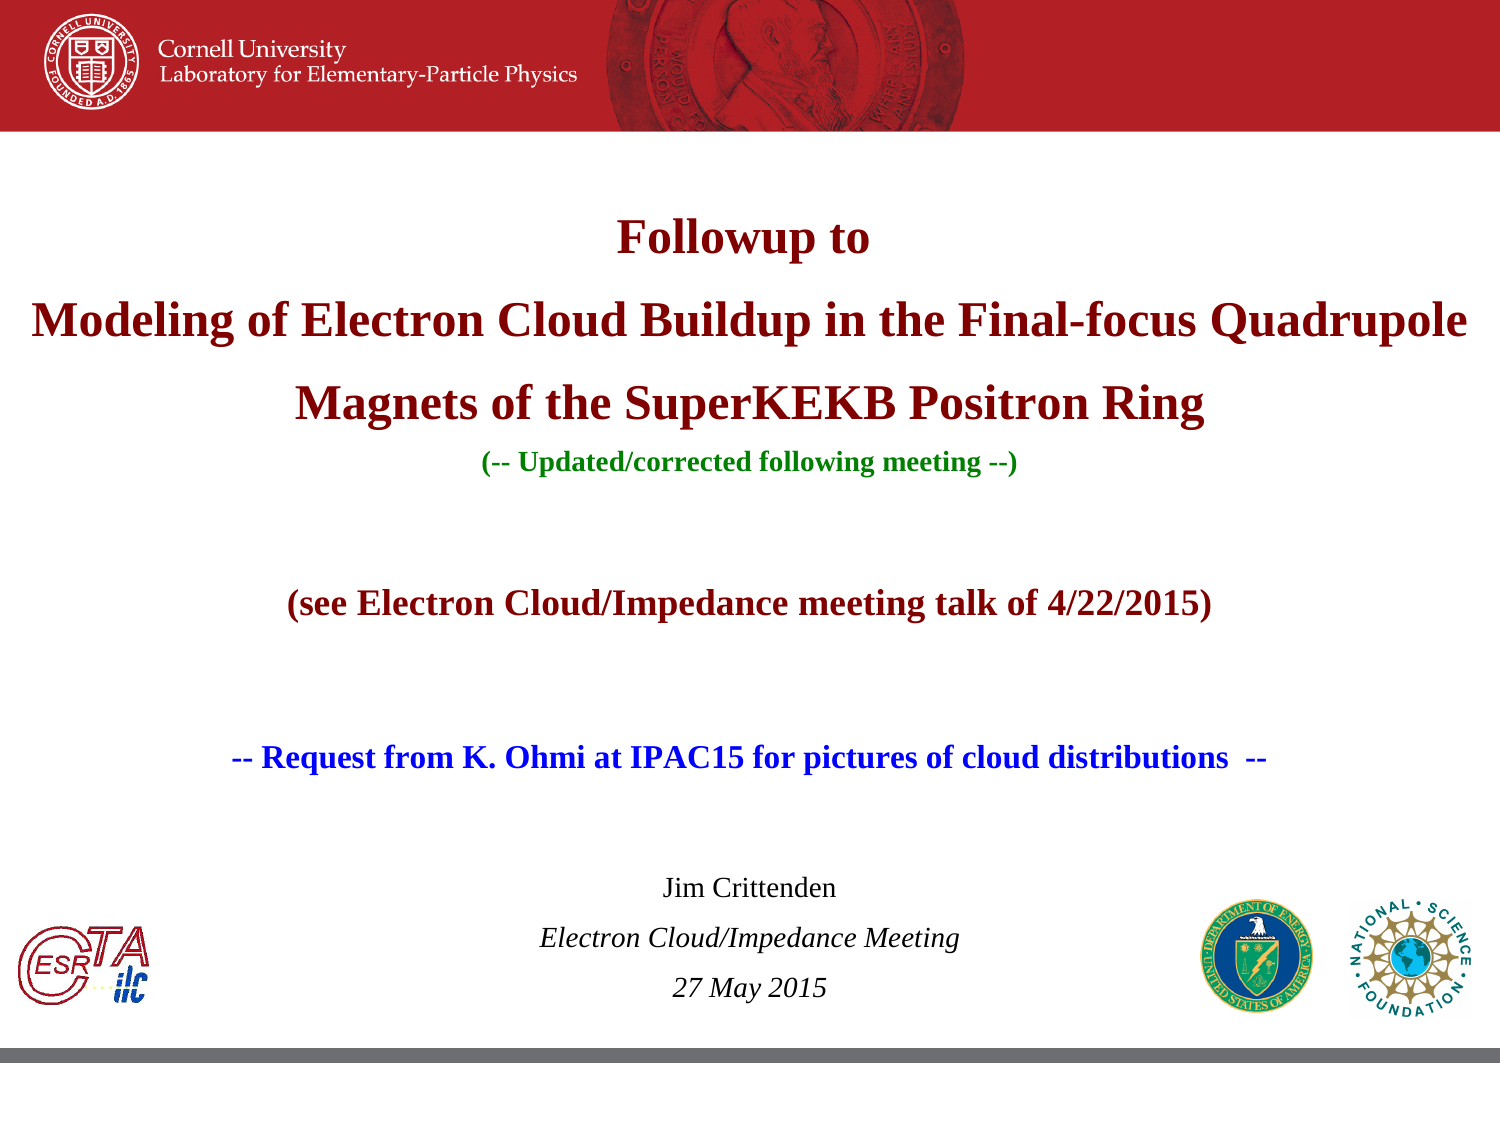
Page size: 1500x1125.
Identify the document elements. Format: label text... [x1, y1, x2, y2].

subtitle Jim Crittenden Electron Cloud/Impedance Meeting 27 May 2015 [300, 862, 1201, 1021]
picture [8, 899, 151, 1036]
picture [1350, 899, 1471, 1017]
picture [1201, 899, 1313, 1013]
picture [0, 0, 1500, 132]
title Followup to Modeling of Electron Cloud Buildup in the Final-focus Quadrupole Magnets of the SuperKEKB Positron Ring (-- Updated/corrected following meeting --) (see Electron Cloud/Impedance meeting talk of 4/22/2015) -- Request from K. Ohmi at IPAC15 for pictures of cloud distributions -- [0, 187, 1500, 840]
